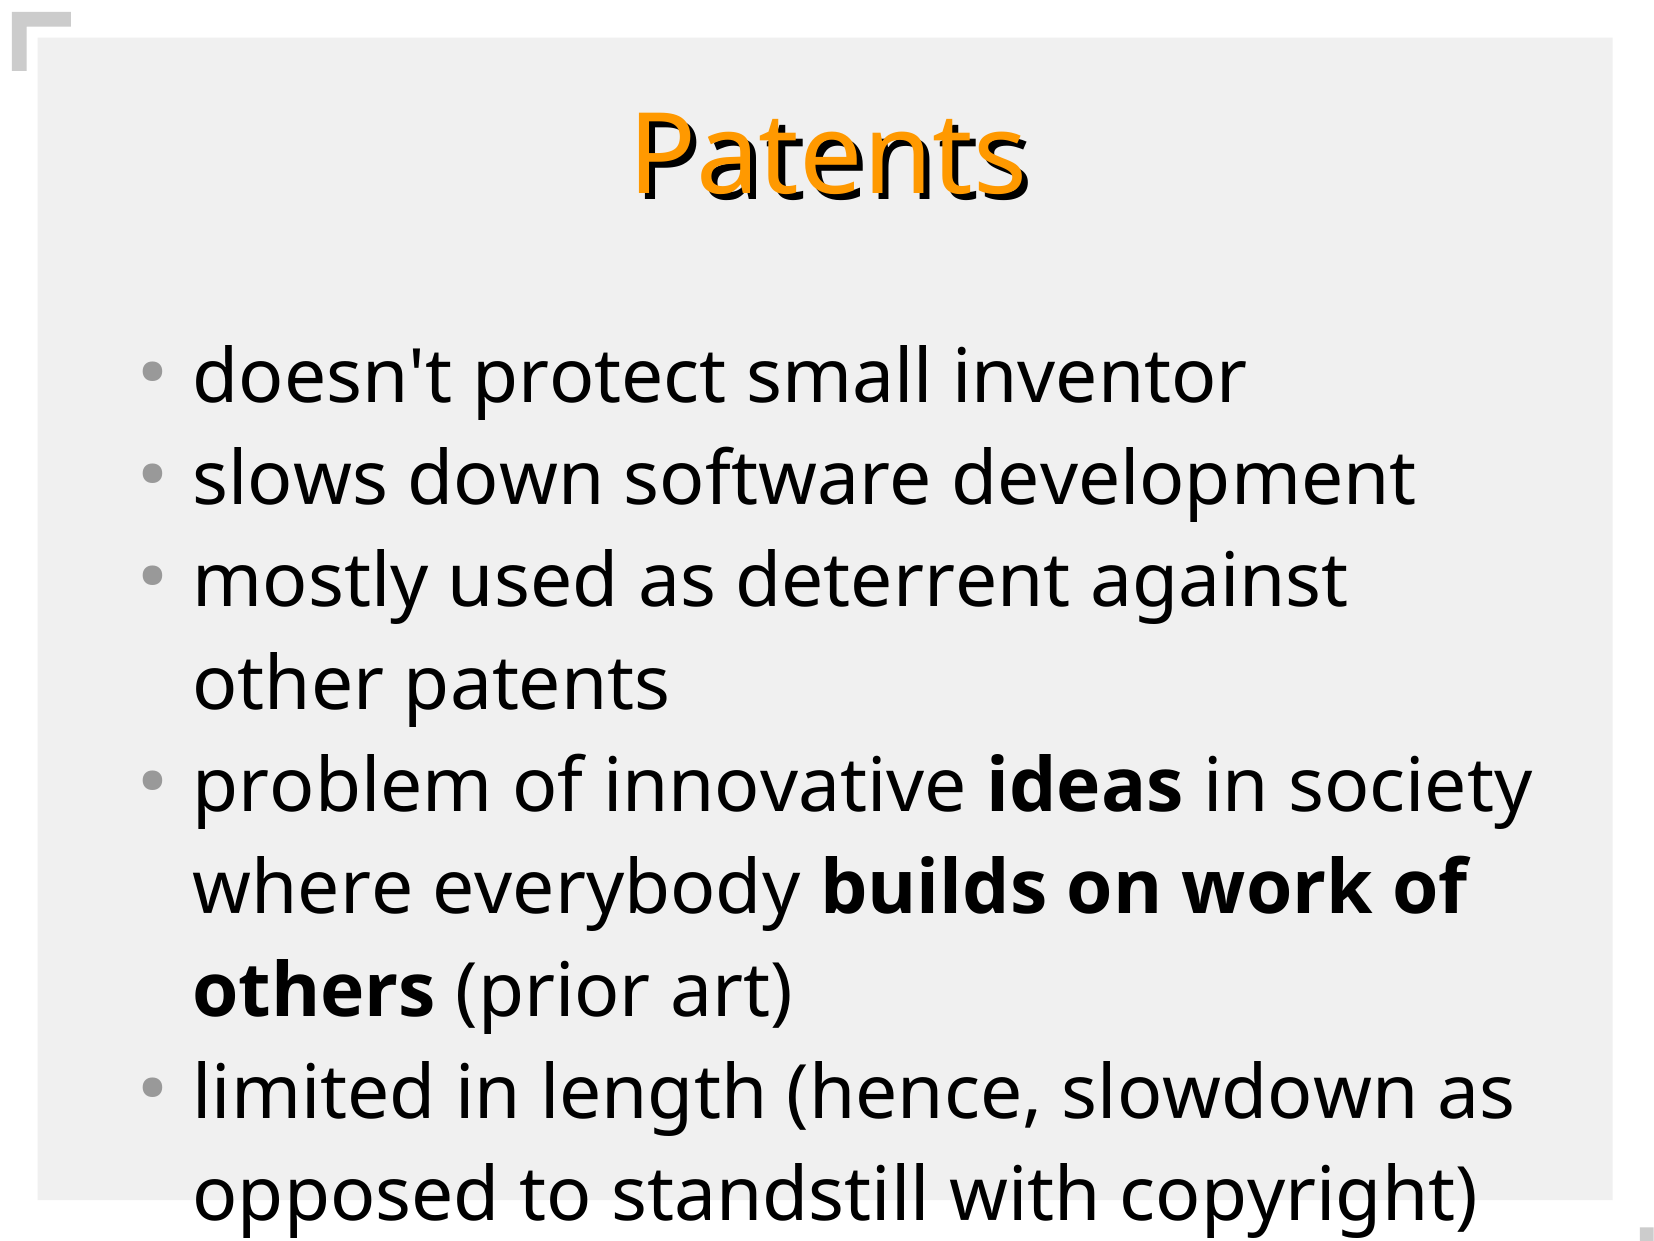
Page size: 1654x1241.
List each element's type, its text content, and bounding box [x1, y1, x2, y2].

list doesn't protect small inventor slows down software development mostly used as deterrent against other patents problem of innovative ideas in society where everybody builds on work of others (prior art) limited in length (hence, slowdown as opposed to standstill with copyright) [121, 322, 1561, 1132]
title Patents [121, 46, 1534, 254]
